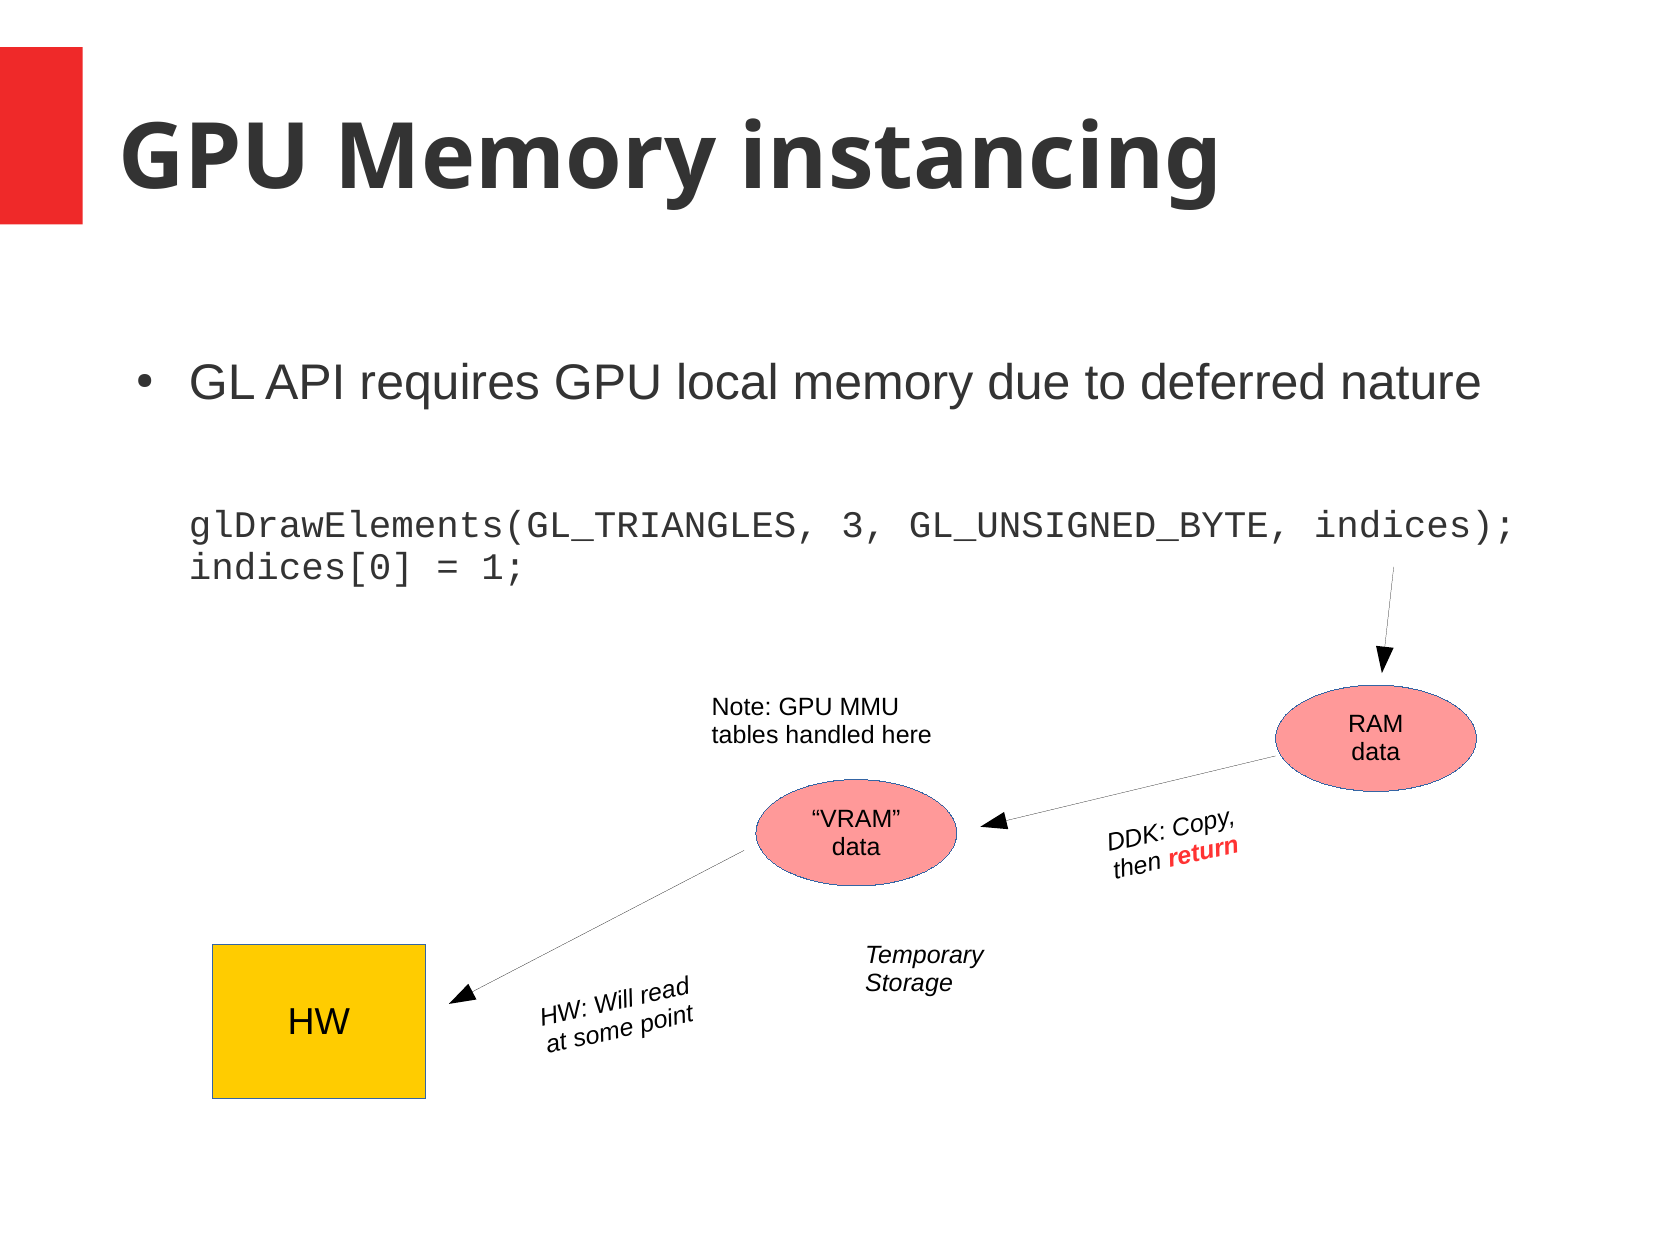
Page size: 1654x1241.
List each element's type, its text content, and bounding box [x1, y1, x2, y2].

text_box HW [212, 944, 426, 1099]
text_box Note: GPU MMU tables handled here [696, 685, 957, 808]
title GPU Memory instancing [118, 49, 1571, 257]
text_box “VRAM” data [755, 808, 957, 886]
text_box Temporary Storage [850, 933, 1087, 1004]
text_box DDK: Copy, then return [1088, 782, 1300, 895]
text_box HW: Will read at some point [520, 956, 733, 1070]
text_box RAM data [1275, 685, 1477, 792]
list GL API requires GPU local memory due to deferred nature glDrawElements(GL_TRIANGLES, 3, GL_UNSIGNED_BYTE, indices); indices[0] = 1; [118, 354, 1595, 1074]
